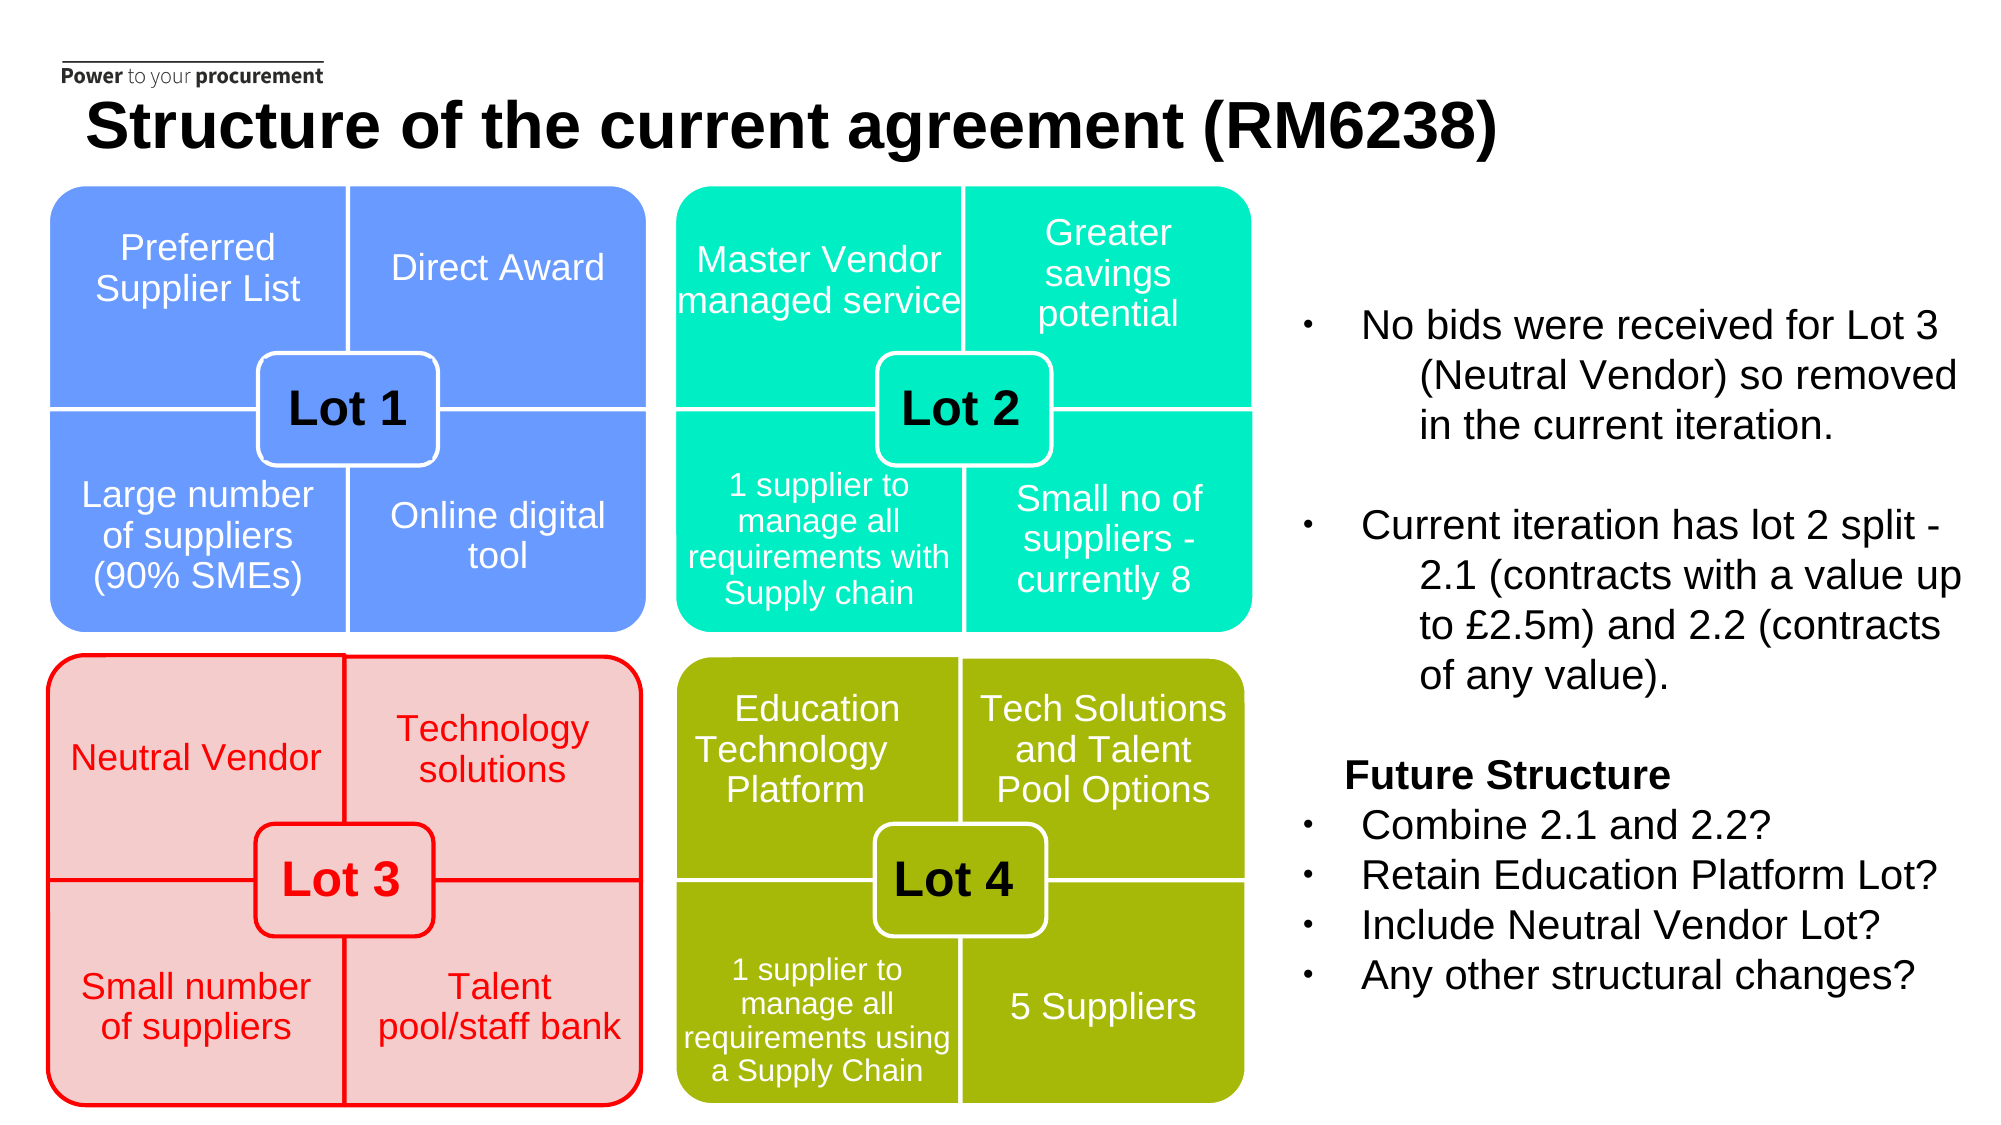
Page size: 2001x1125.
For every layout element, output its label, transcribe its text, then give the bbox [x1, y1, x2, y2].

text_box Talent pool/staff bank [351, 922, 649, 1092]
text_box [686, 655, 1233, 665]
text_box Neutral Vendor [47, 673, 344, 843]
text_box Lot 4 [869, 829, 1052, 931]
text_box Lot 2 [873, 358, 1048, 461]
text_box [47, 352, 649, 460]
text_box 5 Suppliers [960, 922, 1247, 1092]
text_box [674, 835, 1041, 937]
text_box Education Technology Platform [674, 665, 960, 835]
text_box [1048, 359, 1255, 458]
text_box [684, 184, 1235, 196]
text_box [884, 461, 1045, 466]
text_box No bids were received for Lot 3 (Neutral Vendor) so removed in the current iteration. Current iteration has lot 2 split - 2.1 (contracts with a value up to £2.5m) and 2.2 (contracts of any value). Future Structure Combine 2.1 and 2.2? Retain Education Platform Lot? Include Neutral Vendor Lot? Any other structural changes? [1254, 290, 1998, 1013]
text_box Tech Solutions and Talent Pool Options [960, 665, 1247, 835]
text_box Preferred Supplier List [47, 184, 347, 354]
text_box Small number of suppliers [47, 922, 344, 1092]
text_box Master Vendor managed service [654, 196, 963, 366]
text_box Direct Award [347, 184, 648, 354]
text_box [264, 461, 432, 466]
text_box Large number of suppliers (90% SMEs) [47, 451, 347, 621]
text_box 1 supplier to manage all requirements with Supply chain [654, 449, 964, 618]
text_box Greater savings potential [963, 189, 1254, 359]
text_box Lot 3 [261, 829, 435, 931]
text_box Online digital tool [347, 451, 648, 621]
text_box [674, 366, 873, 449]
text_box [1052, 835, 1247, 922]
text_box [960, 1092, 1238, 1106]
text_box [680, 618, 1243, 635]
text_box [883, 352, 1046, 358]
title Structure of the current agreement (RM6238) [85, 81, 1647, 220]
text_box 1 supplier to manage all requirements using a Supply Chain [664, 936, 960, 1106]
text_box Lot 1 [263, 358, 433, 461]
text_box [435, 835, 641, 922]
text_box [53, 655, 628, 673]
text_box [56, 621, 640, 635]
text_box [47, 823, 633, 1106]
text_box [880, 823, 960, 829]
text_box Small no of suppliers -currently 8 [964, 455, 1255, 624]
text_box Technology solutions [344, 665, 641, 835]
